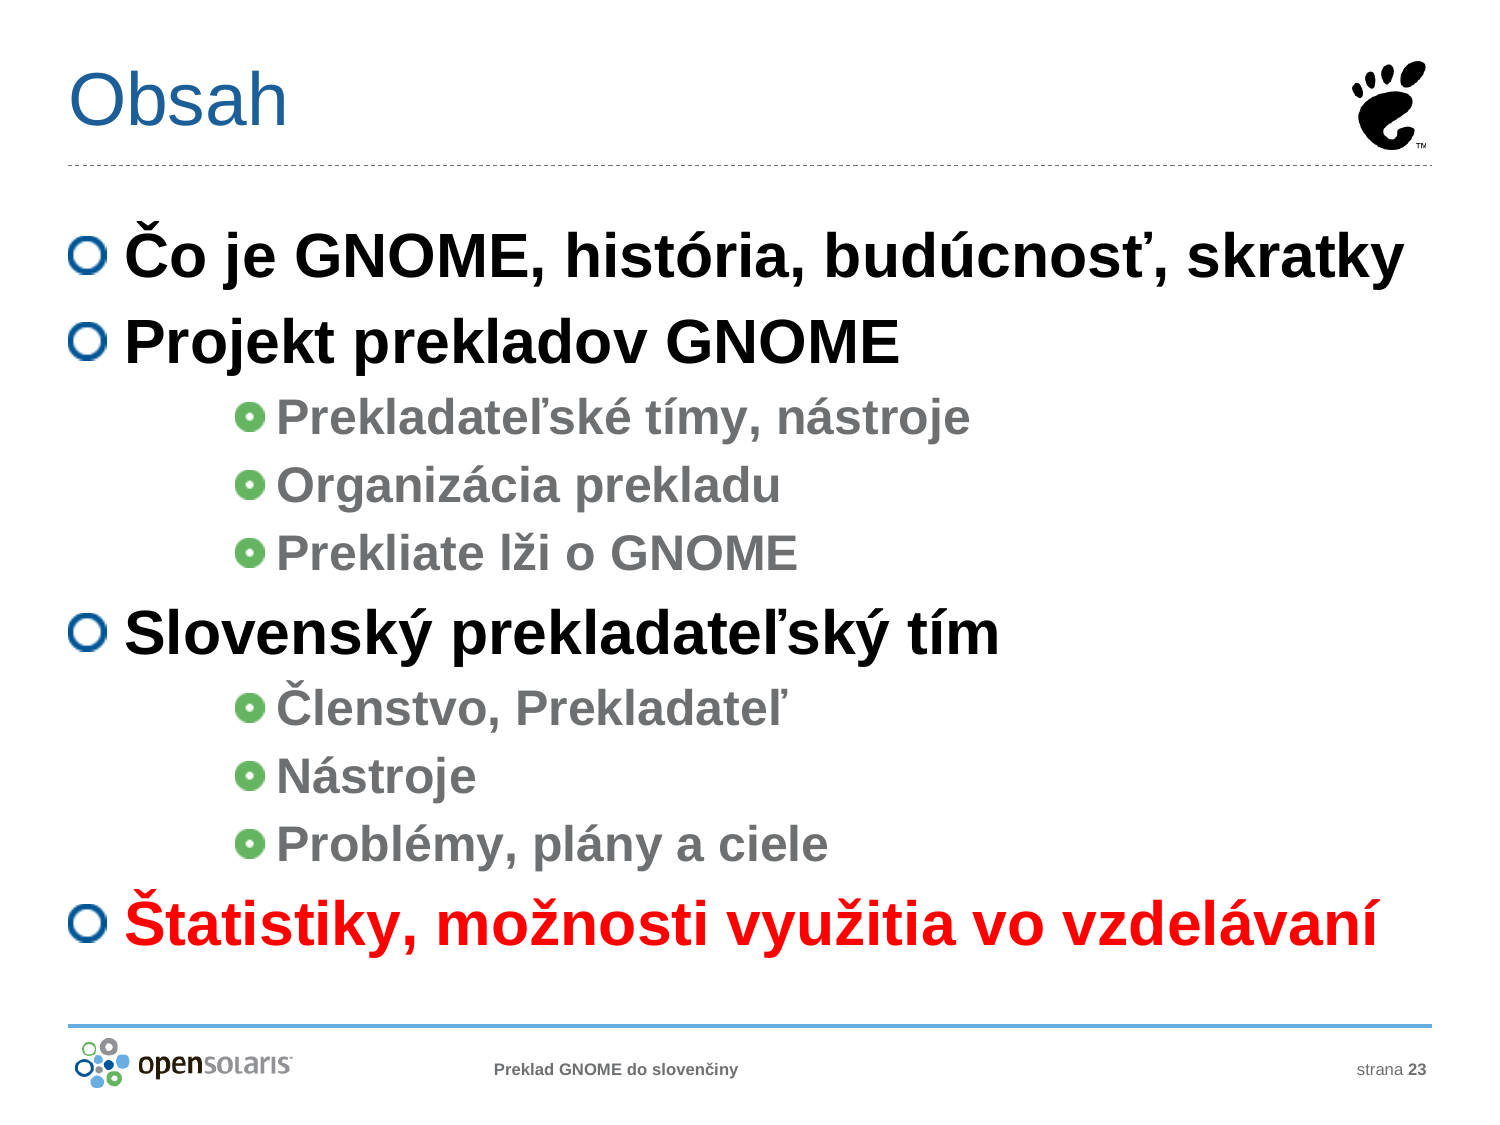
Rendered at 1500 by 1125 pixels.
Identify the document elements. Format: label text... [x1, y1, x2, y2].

picture [74, 1038, 293, 1088]
picture [1388, 61, 1426, 150]
title Obsah [68, 44, 1388, 155]
list Čo je GNOME, história, budúcnosť, skratky Projekt prekladov GNOME Prekladateľské tímy, nástroje Organizácia prekladu Prekliate lži o GNOME Slovenský prekladateľský tím Členstvo, Prekladateľ Nástroje Problémy, plány a ciele Štatistiky, možnosti využitia vo vzdelávaní [68, 220, 1432, 978]
